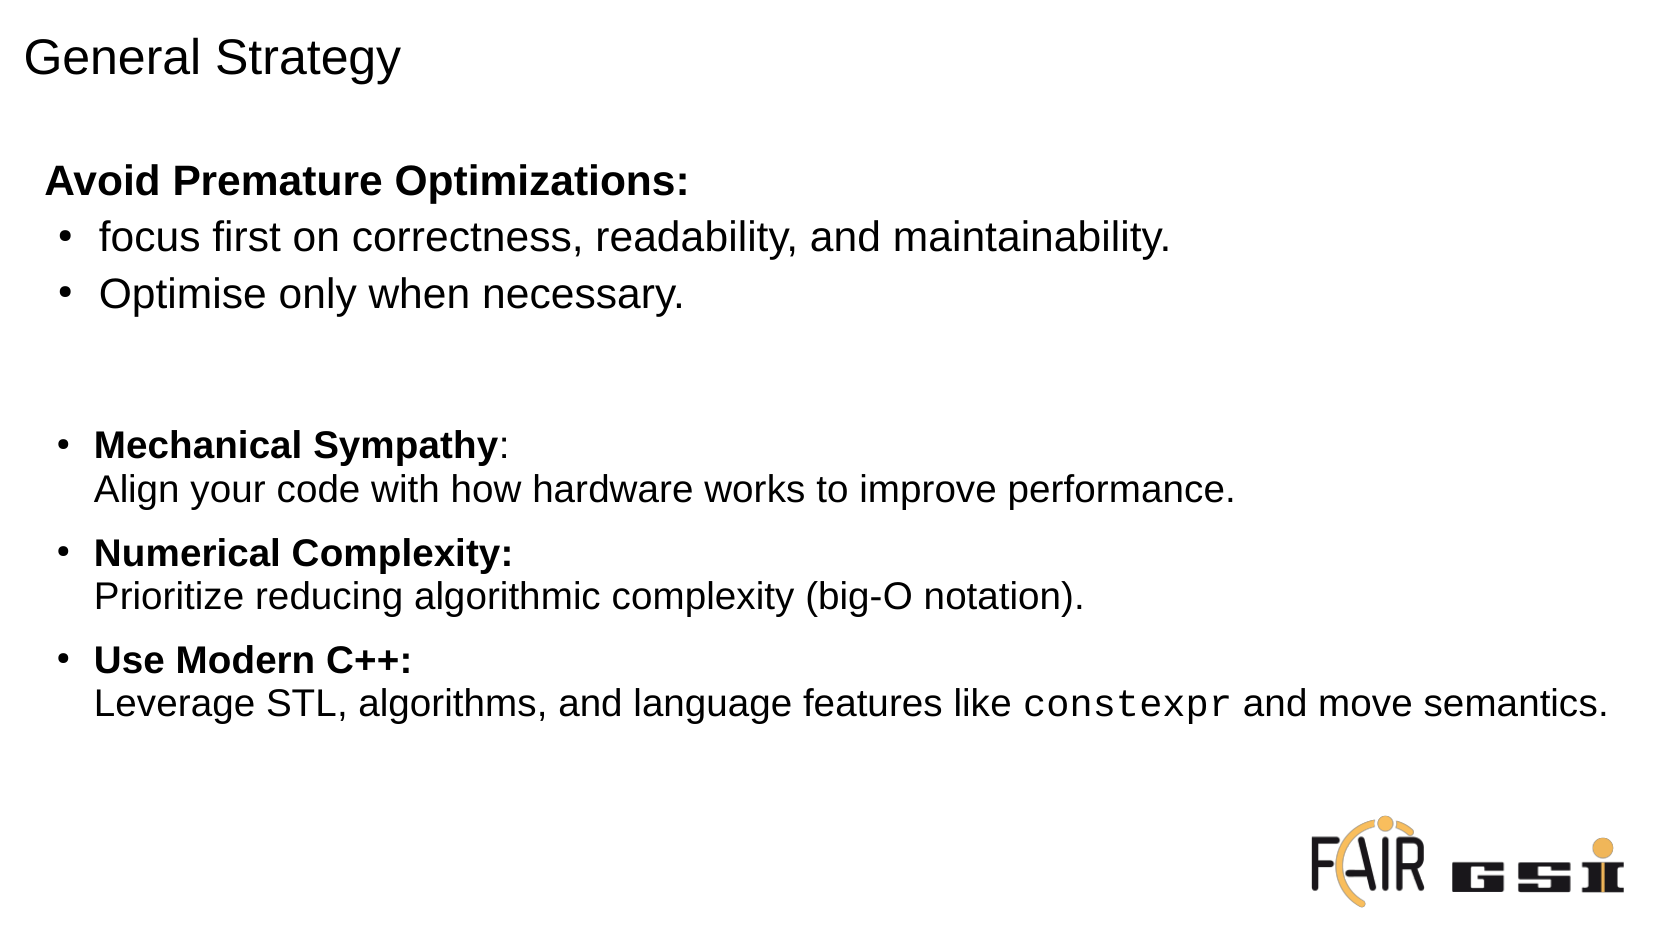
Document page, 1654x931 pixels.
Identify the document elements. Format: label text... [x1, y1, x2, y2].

list Mechanical Sympathy: Align your code with how hardware works to improve performance. Numerical Complexity: Prioritize reducing algorithmic complexity (big-O notation). Use Modern C++: Leverage STL, algorithms, and language features like constexpr and move semantics. [44, 423, 1610, 744]
title General Strategy [23, 29, 1638, 119]
list Avoid Premature Optimizations: focus first on correctness, readability, and maintainability. Optimise only when necessary. [44, 156, 1610, 318]
picture [1311, 814, 1426, 910]
picture [1451, 836, 1626, 895]
